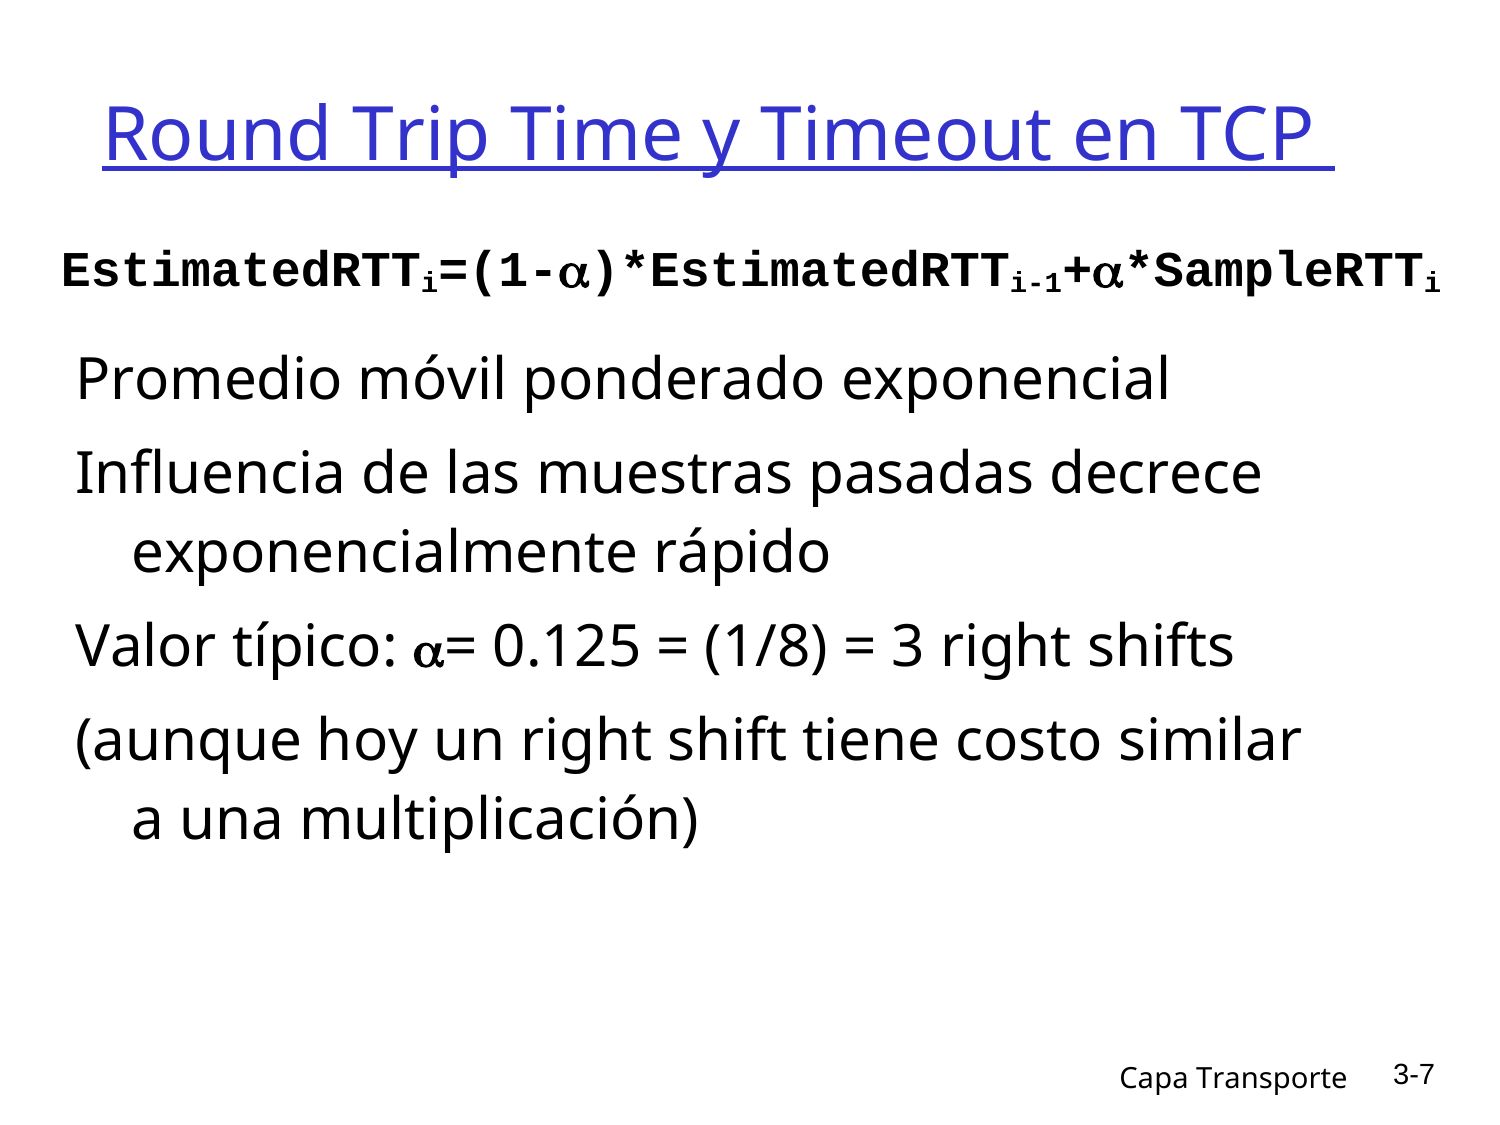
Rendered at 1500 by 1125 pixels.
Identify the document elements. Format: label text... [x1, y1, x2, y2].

title Round Trip Time y Timeout en TCP [87, 15, 1363, 237]
text_box EstimatedRTTi=(1-)*EstimatedRTTi-1+*SampleRTTi [46, 237, 1457, 310]
list Promedio móvil ponderado exponencial Influencia de las muestras pasadas decrece exponencialmente rápido Valor típico: = 0.125 = (1/8) = 3 right shifts (aunque hoy un right shift tiene costo similar a una multiplicación) [75, 337, 1351, 1026]
